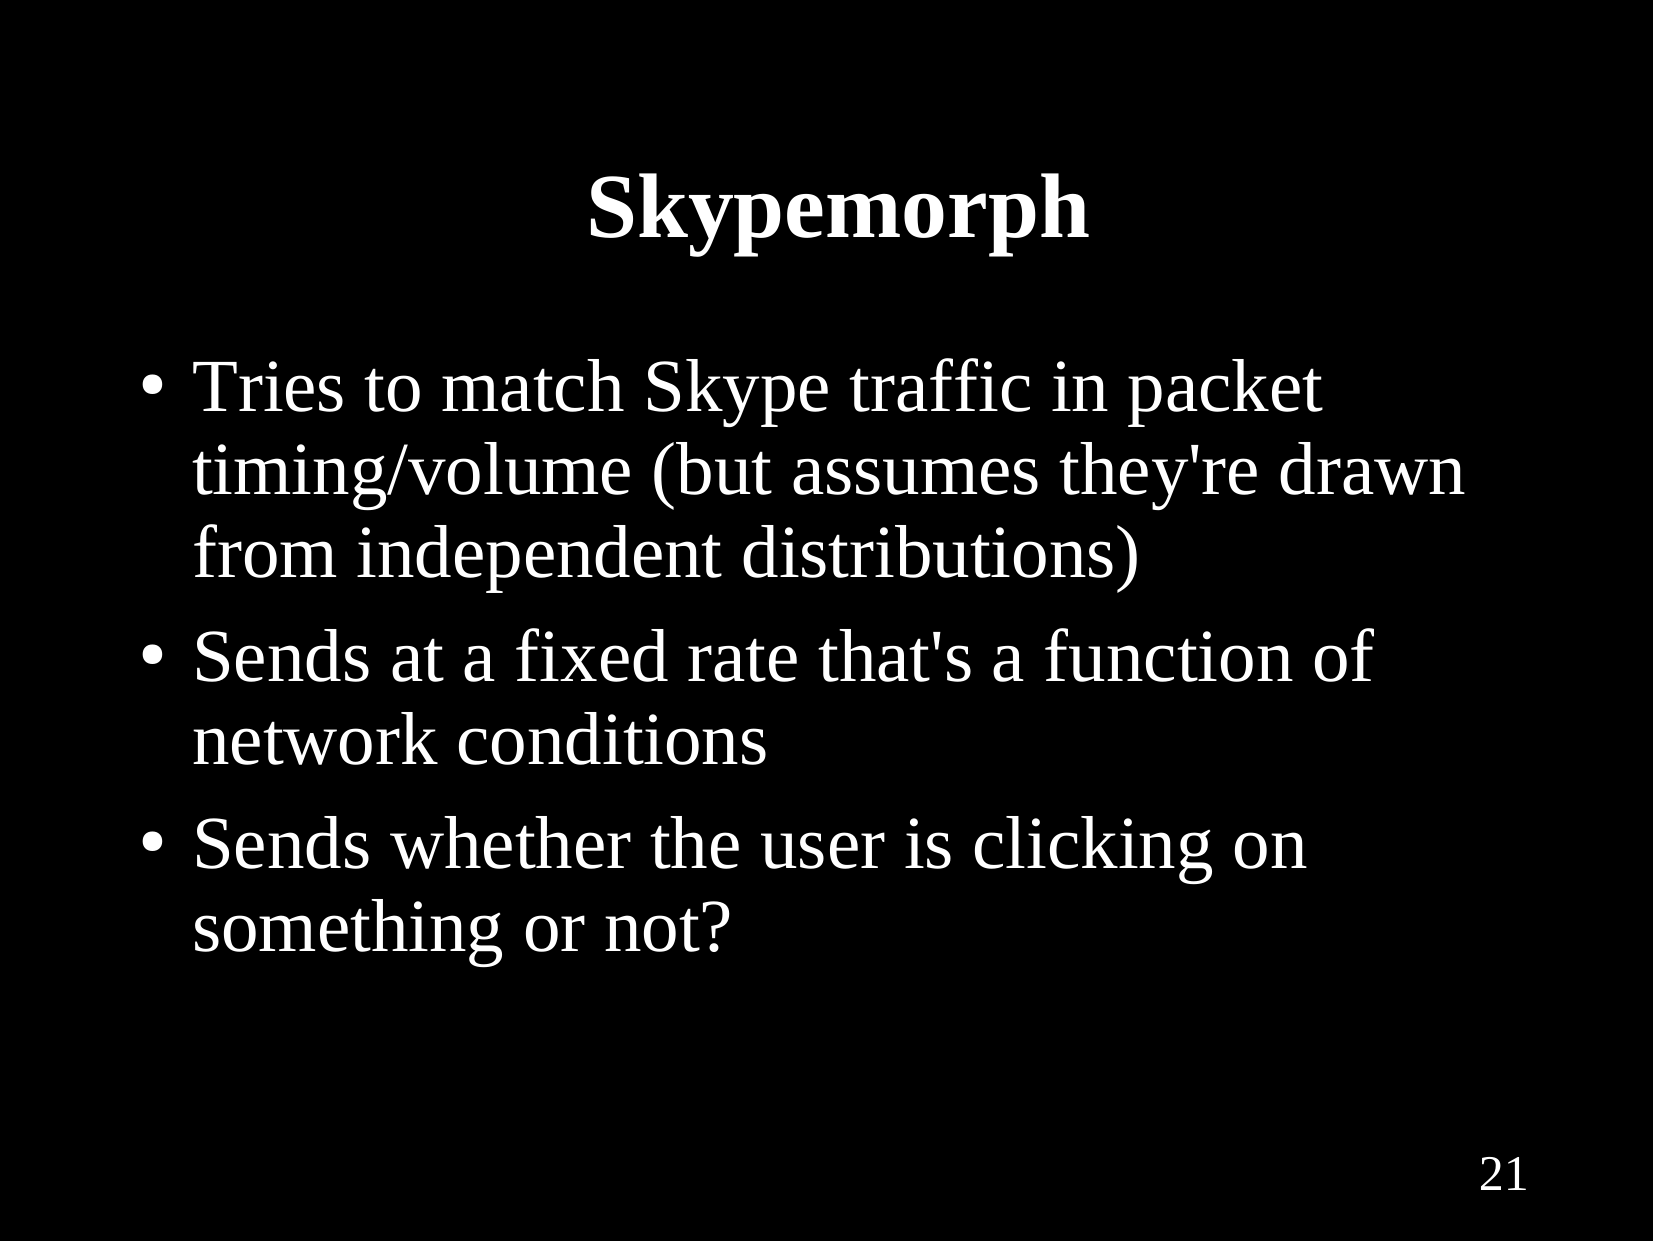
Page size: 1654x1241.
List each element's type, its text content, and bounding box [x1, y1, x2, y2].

list Tries to match Skype traffic in packet timing/volume (but assumes they're drawn from independent distributions) Sends at a fixed rate that's a function of network conditions Sends whether the user is clicking on something or not? [121, 344, 1534, 1127]
title Skypemorph [121, 102, 1534, 311]
